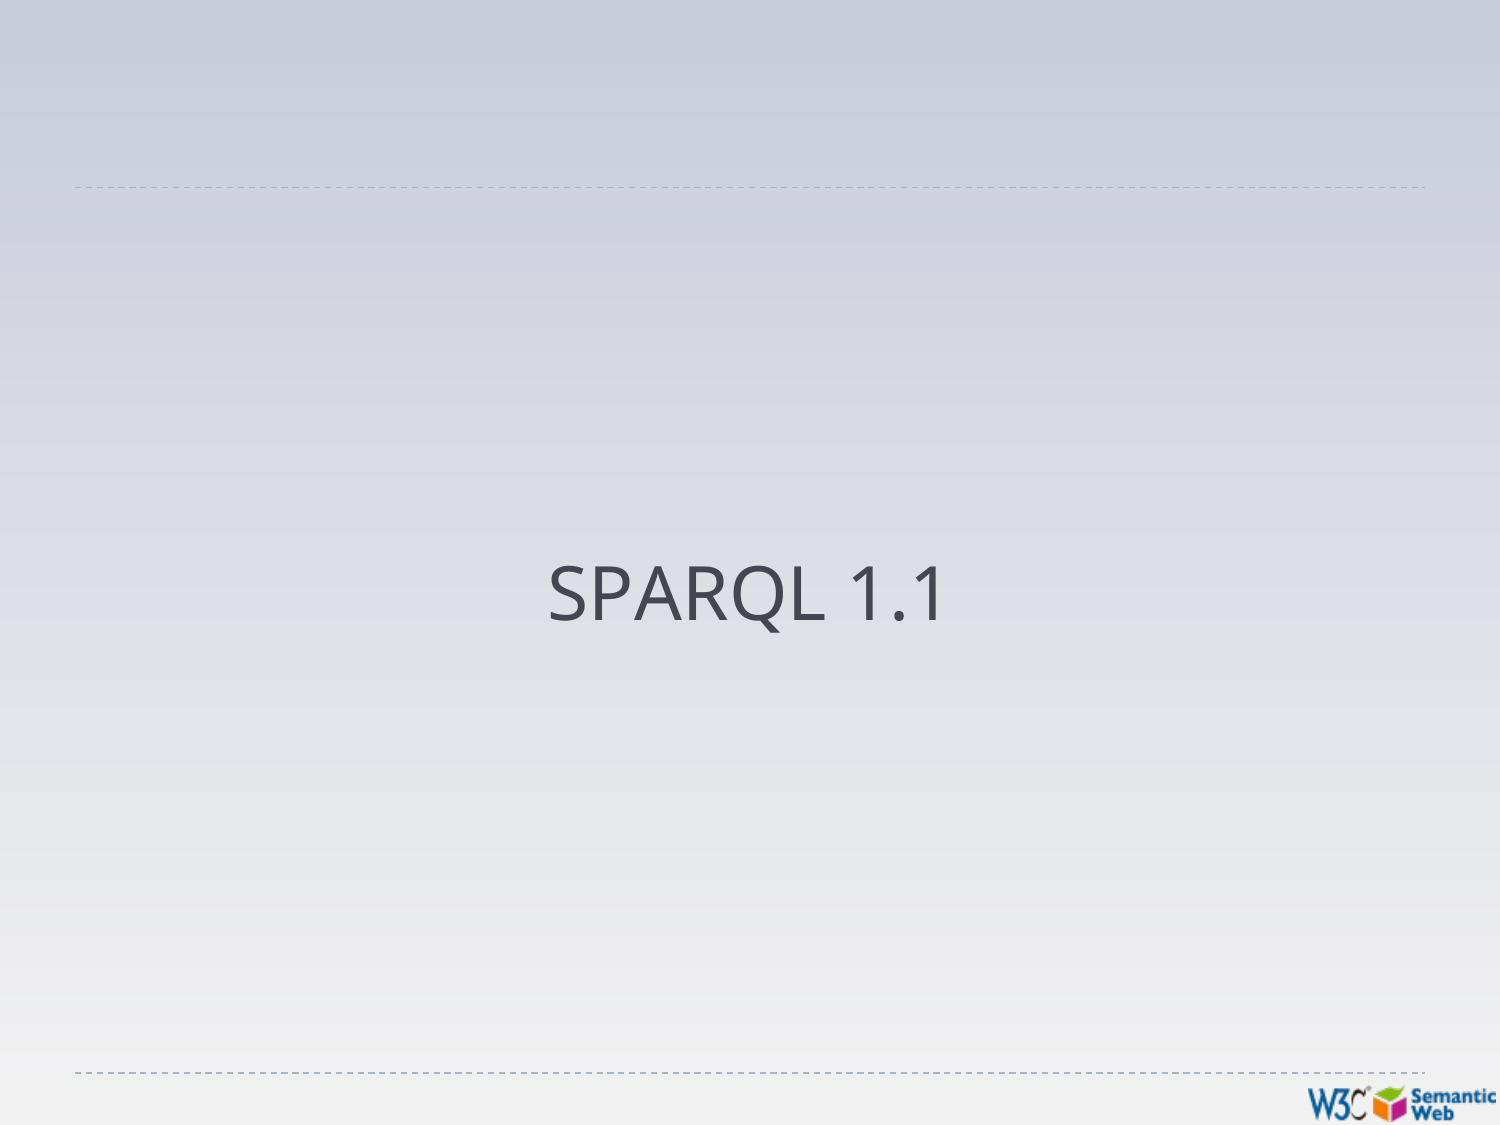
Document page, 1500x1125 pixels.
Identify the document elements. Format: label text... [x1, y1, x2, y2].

picture [1308, 1084, 1496, 1122]
title SPARQL 1.1 [75, 492, 1426, 643]
